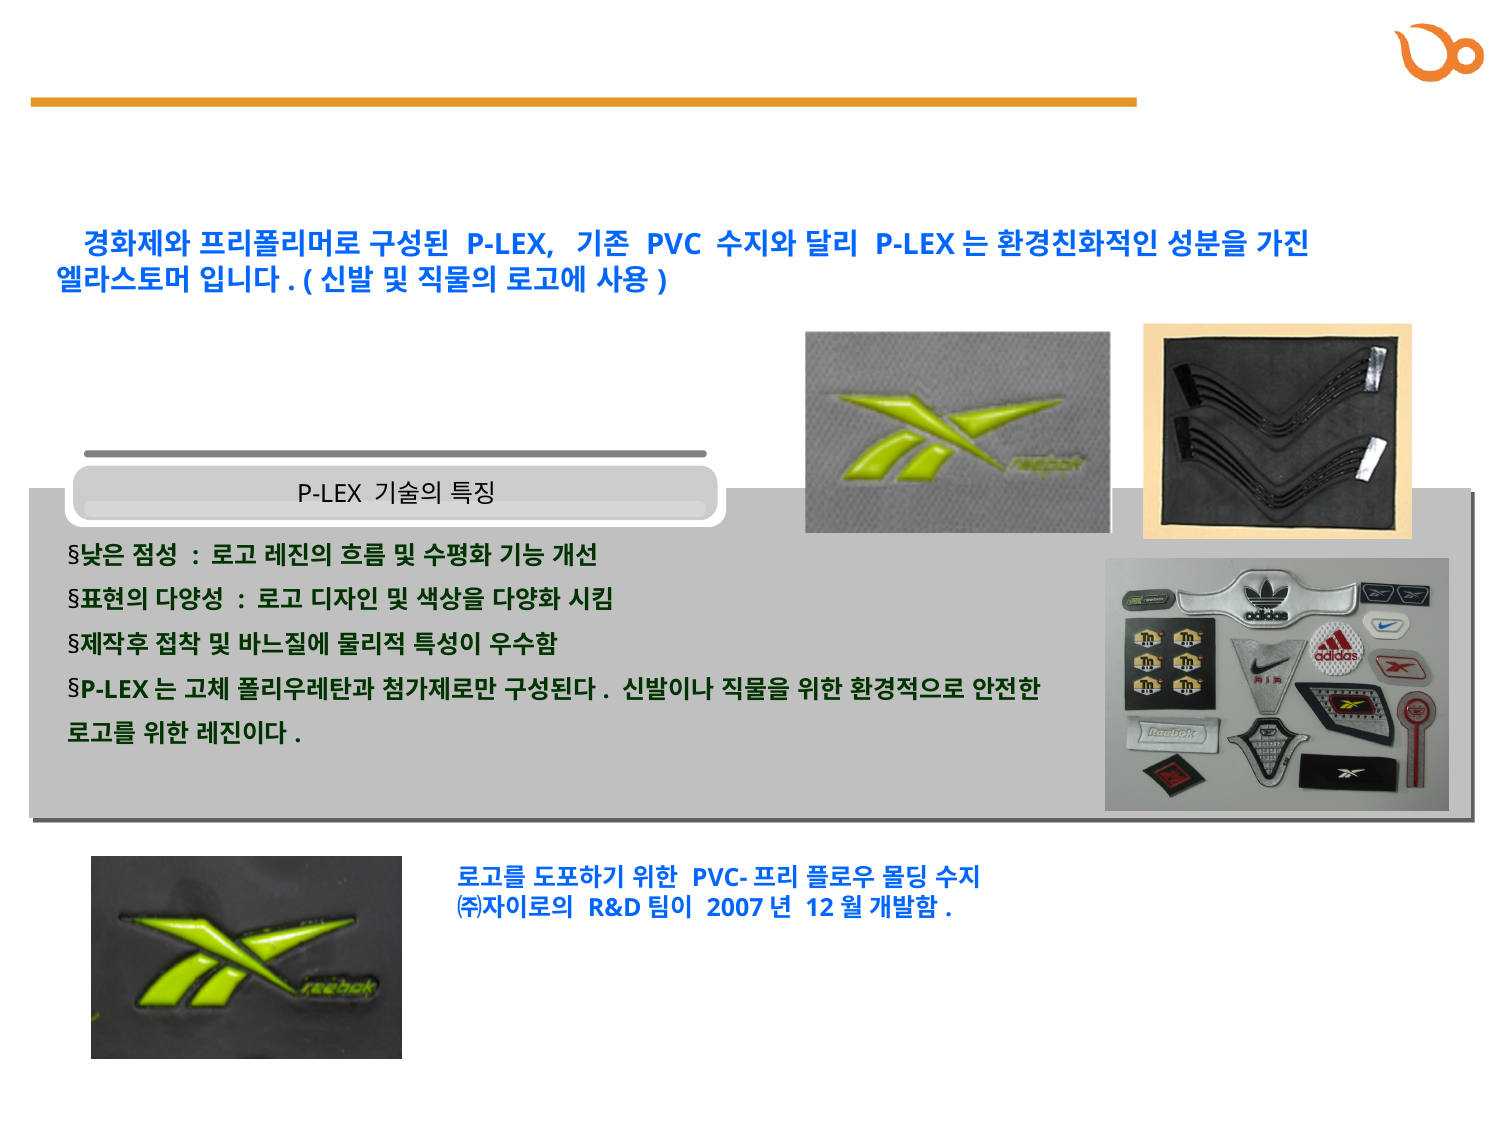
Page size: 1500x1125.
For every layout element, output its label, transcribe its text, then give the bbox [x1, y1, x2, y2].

text_box 로고를 도포하기 위한 PVC-프리 플로우 몰딩 수지 ㈜자이로의 R&D팀이 2007년 12월 개발함. [442, 853, 1032, 930]
text_box 경화제와 프리폴리머로 구성된 P-LEX, 기존 PVC 수지와 달리 P-LEX는 환경친화적인 성분을 가진 엘라스토머 입니다. (신발 및 직물의 로고에 사용) [41, 218, 1392, 305]
text_box 낮은 점성 : 로고 레진의 흐름 및 수평화 기능 개선 표현의 다양성 : 로고 디자인 및 색상을 다양화 시킴 제작후 접착 및 바느질에 물리적 특성이 우수함 P-LEX는 고체 폴리우레탄과 첨가제로만 구성된다. 신발이나 직물을 위한 환경적으로 안전한 로고를 위한 레진이다. [52, 532, 1116, 758]
text_box P-LEX 기술의 특징 [102, 470, 691, 516]
text_box [29, 444, 1471, 818]
picture [1143, 323, 1412, 539]
picture [91, 856, 402, 1060]
picture [805, 330, 1113, 533]
picture [1105, 558, 1449, 811]
